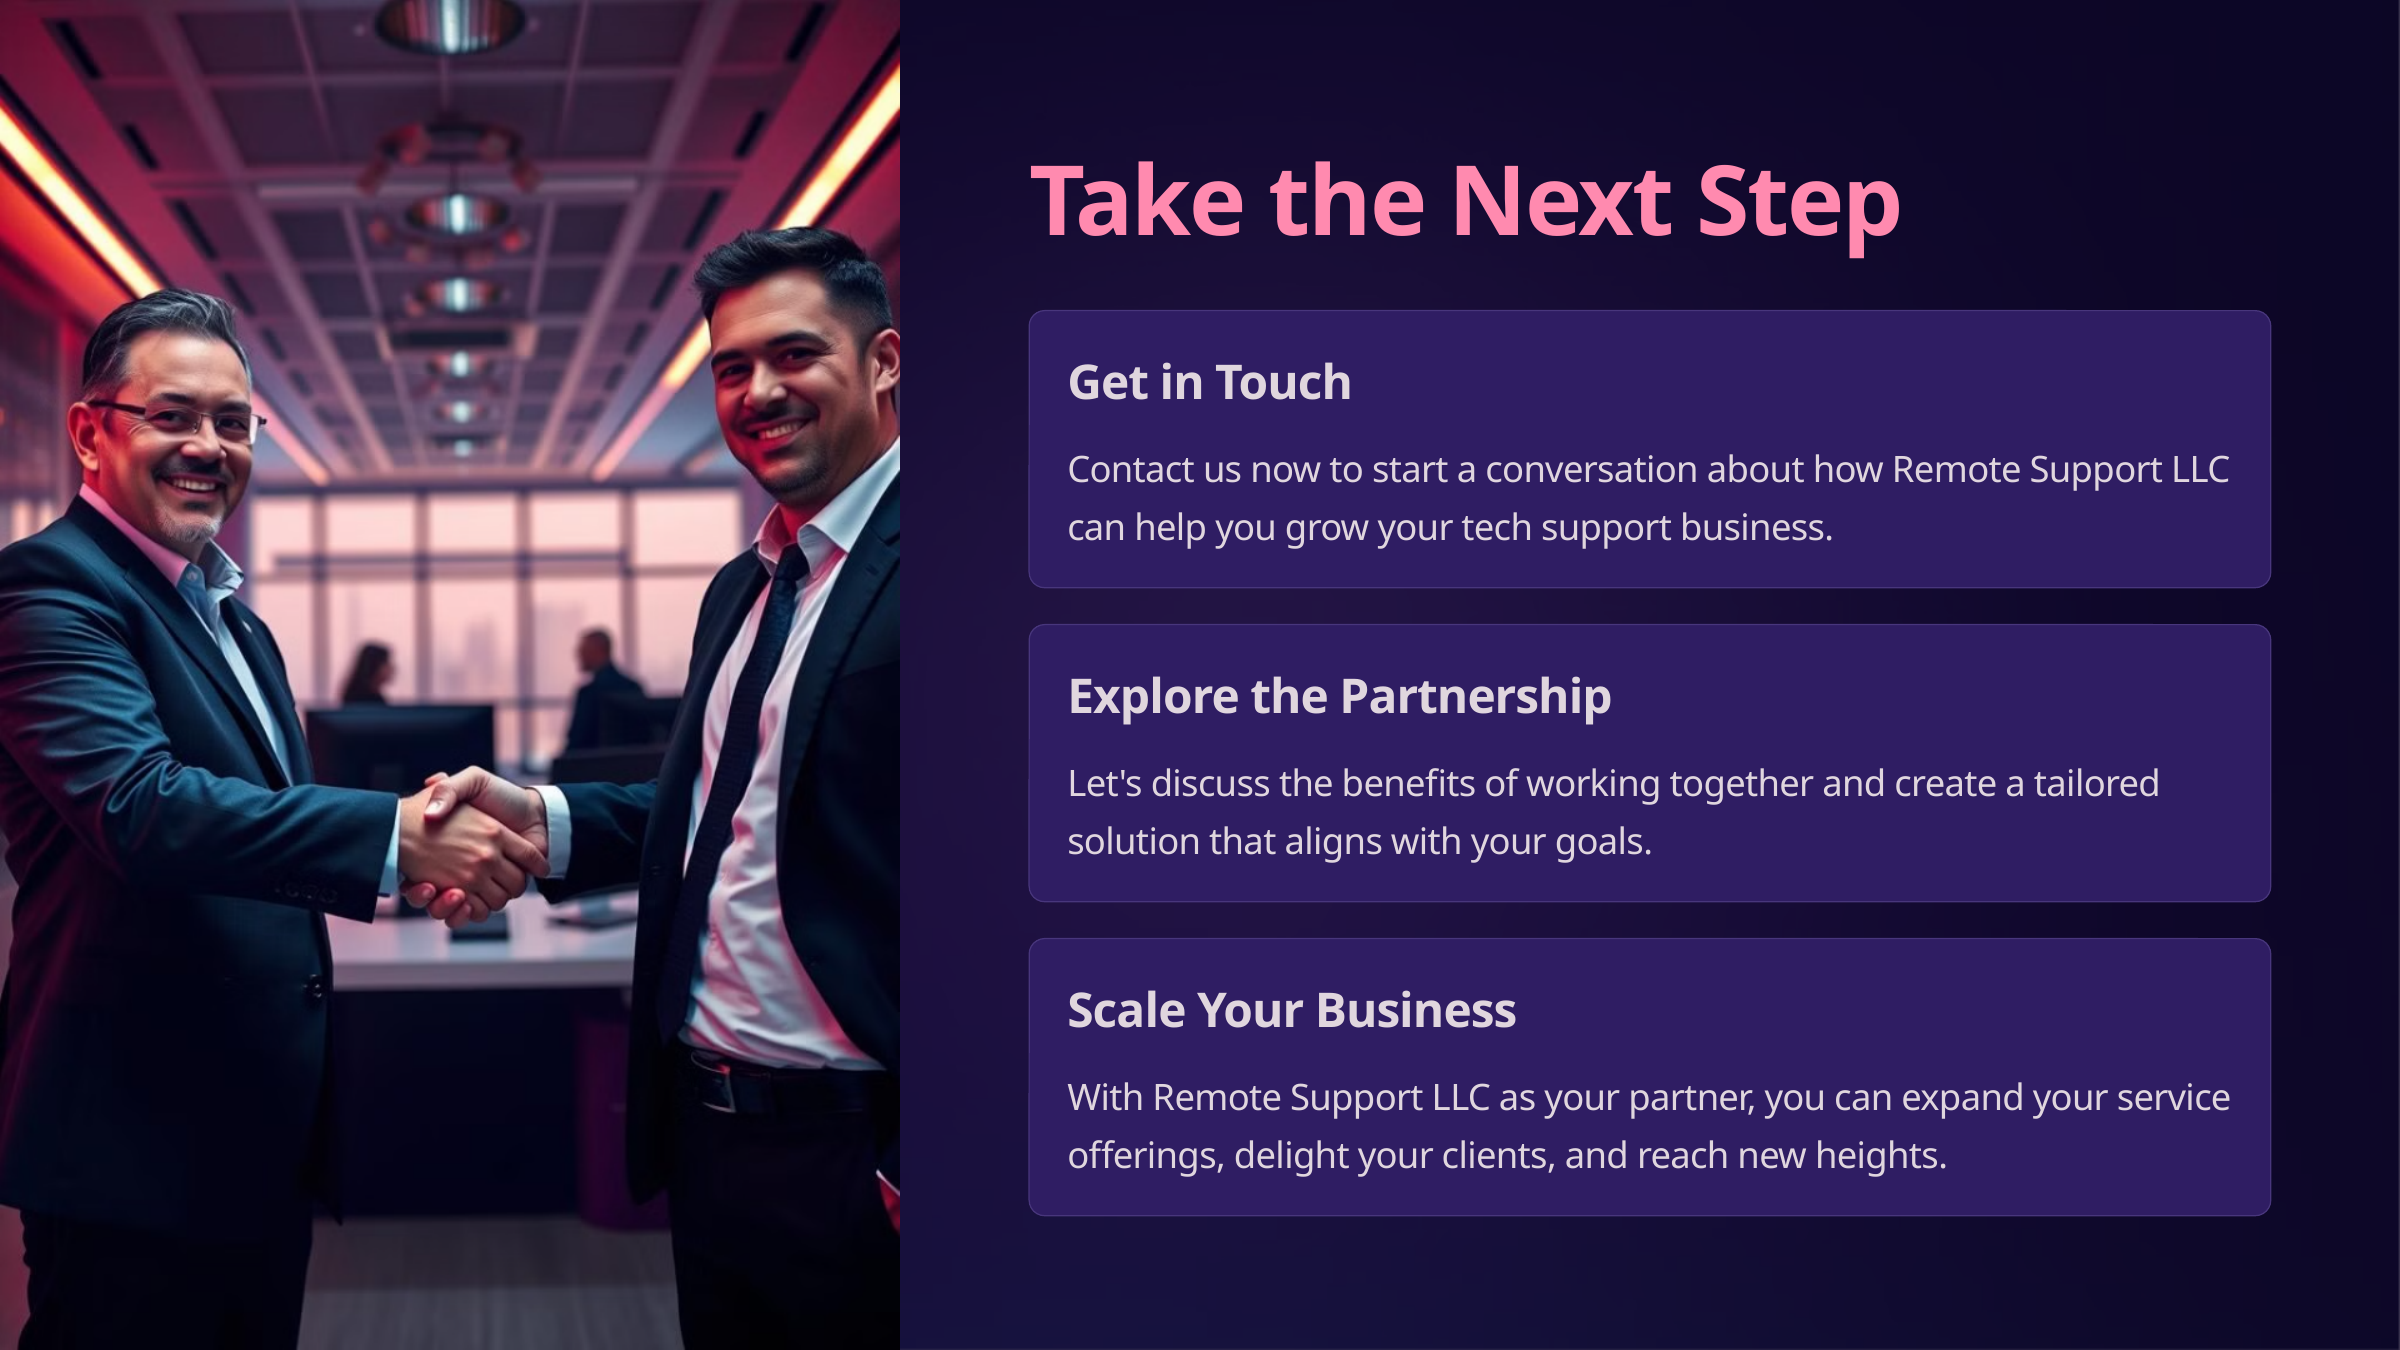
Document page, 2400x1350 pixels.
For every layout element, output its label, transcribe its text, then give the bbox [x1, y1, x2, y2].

text_box Let's discuss the benefits of working together and create a tailored solution that aligns with your goals. [1067, 745, 2233, 864]
text_box Get in Touch [1067, 348, 1552, 410]
text_box Scale Your Business [1067, 976, 1552, 1038]
text_box Explore the Partnership [1067, 662, 1575, 724]
text_box With Remote Support LLC as your partner, you can expand your service offerings, delight your clients, and reach new heights. [1067, 1059, 2233, 1178]
picture [0, 0, 900, 1350]
text_box Take the Next Step [1864, 193, 1884, 224]
text_box Take the Next Step [1029, 134, 1999, 256]
text_box [1029, 938, 2271, 1216]
text_box Contact us now to start a conversation about how Remote Support LLC can help you grow your tech support business. [1067, 431, 2233, 550]
text_box [1029, 624, 2271, 902]
text_box [1029, 310, 2271, 588]
